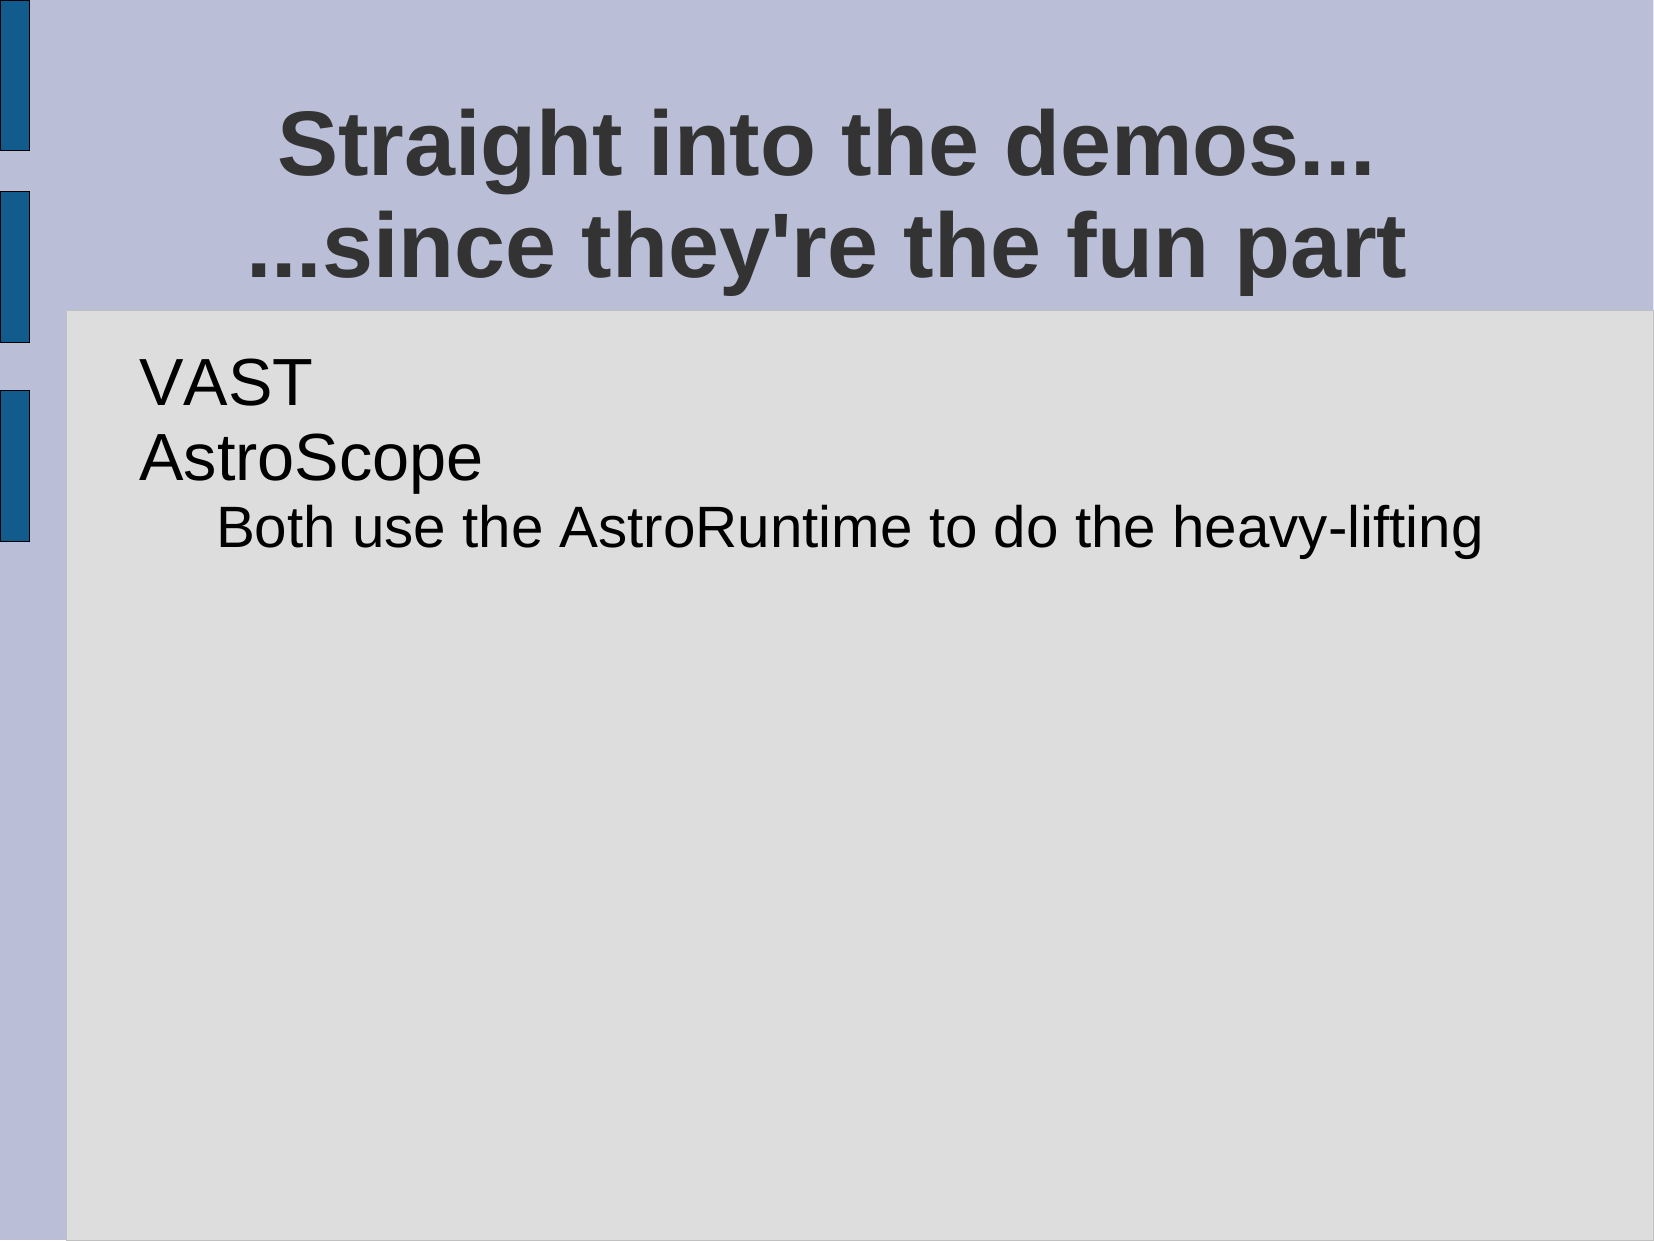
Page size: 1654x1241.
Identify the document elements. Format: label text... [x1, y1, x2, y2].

list VAST AstroScope Both use the AstroRuntime to do the heavy-lifting [121, 344, 1534, 1127]
title Straight into the demos... ...since they're the fun part [121, 91, 1534, 299]
